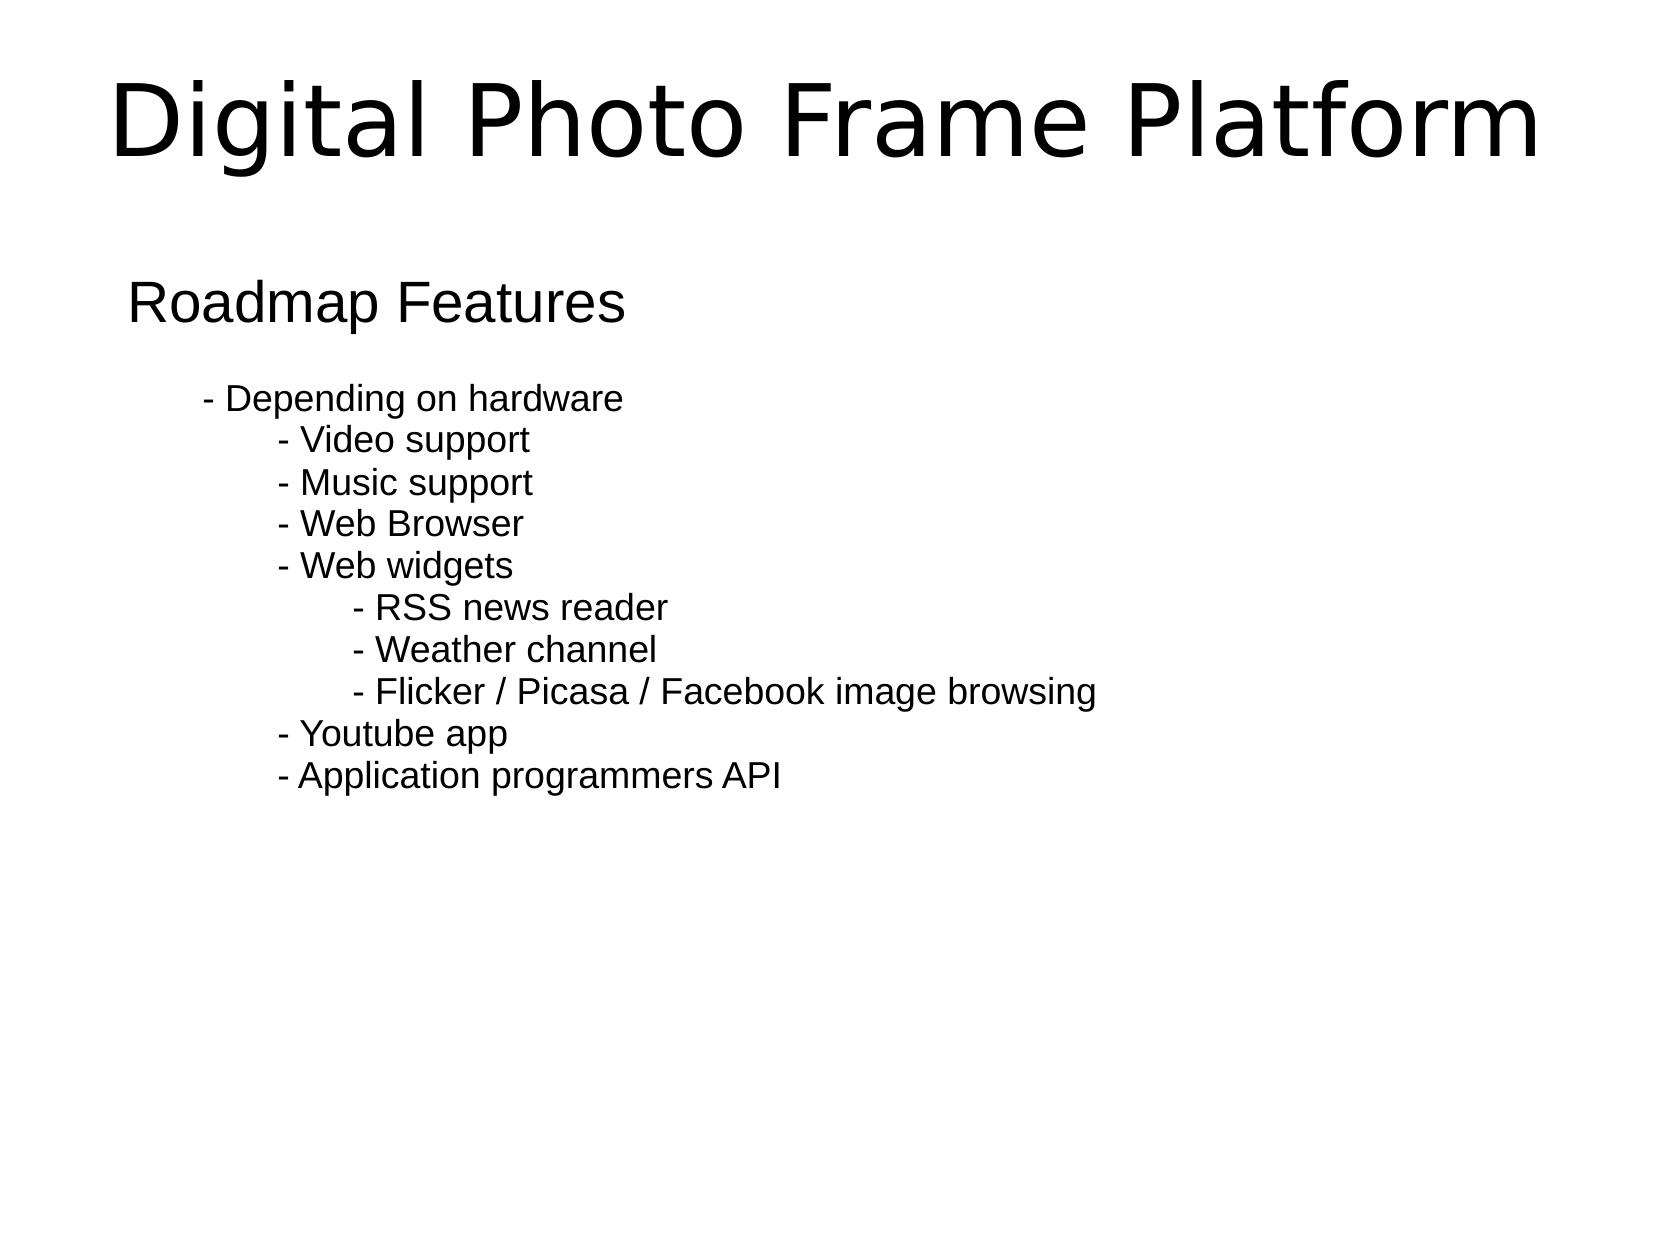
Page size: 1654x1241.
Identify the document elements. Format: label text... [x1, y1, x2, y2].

text_box Roadmap Features - Depending on hardware - Video support - Music support - Web Browser - Web widgets - RSS news reader - Weather channel - Flicker / Picasa / Facebook image browsing - Youtube app - Application programmers API [112, 262, 1538, 1126]
text_box Digital Photo Frame Platform [92, 56, 1597, 188]
